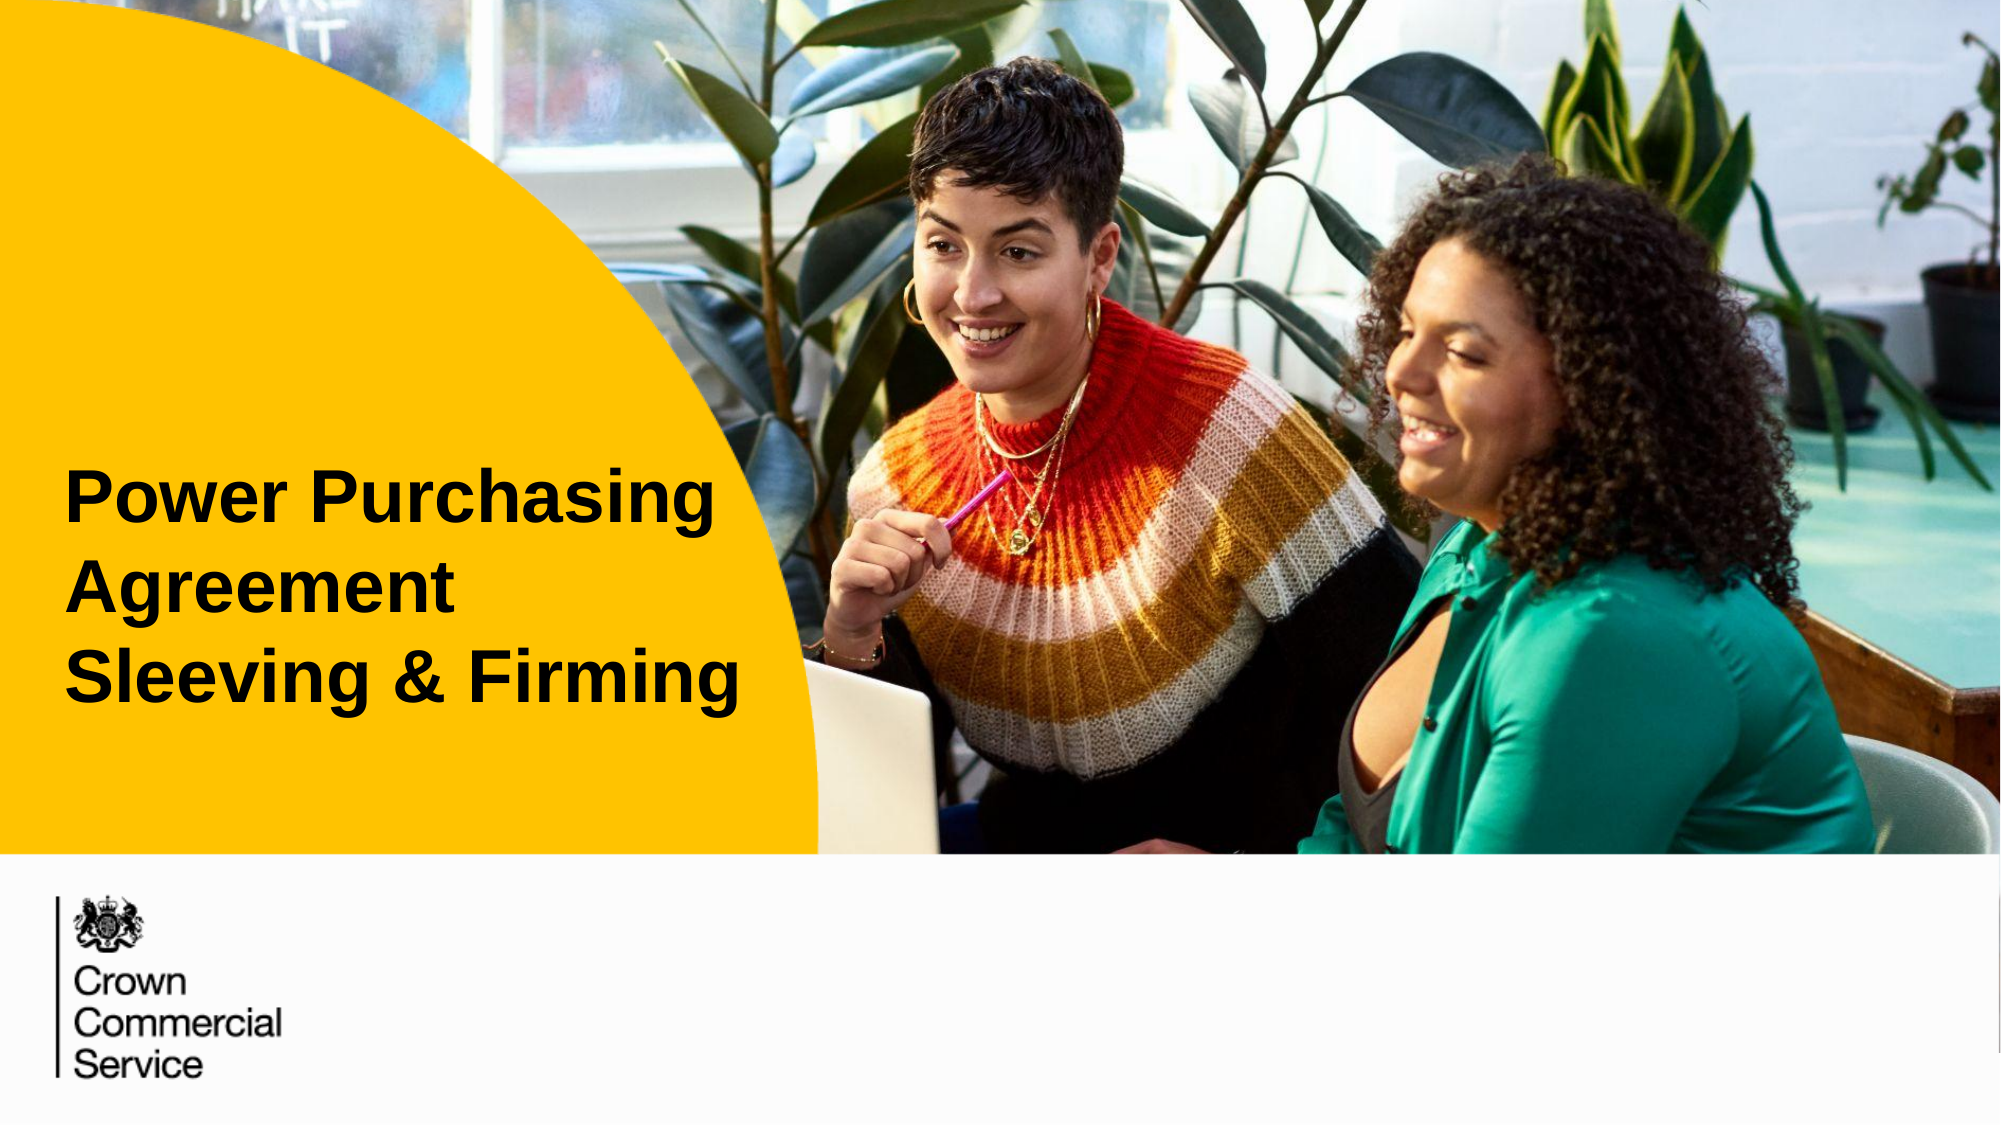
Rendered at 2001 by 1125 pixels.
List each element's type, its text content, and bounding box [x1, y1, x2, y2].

title Power Purchasing Agreement Sleeving & Firming [64, 447, 748, 760]
